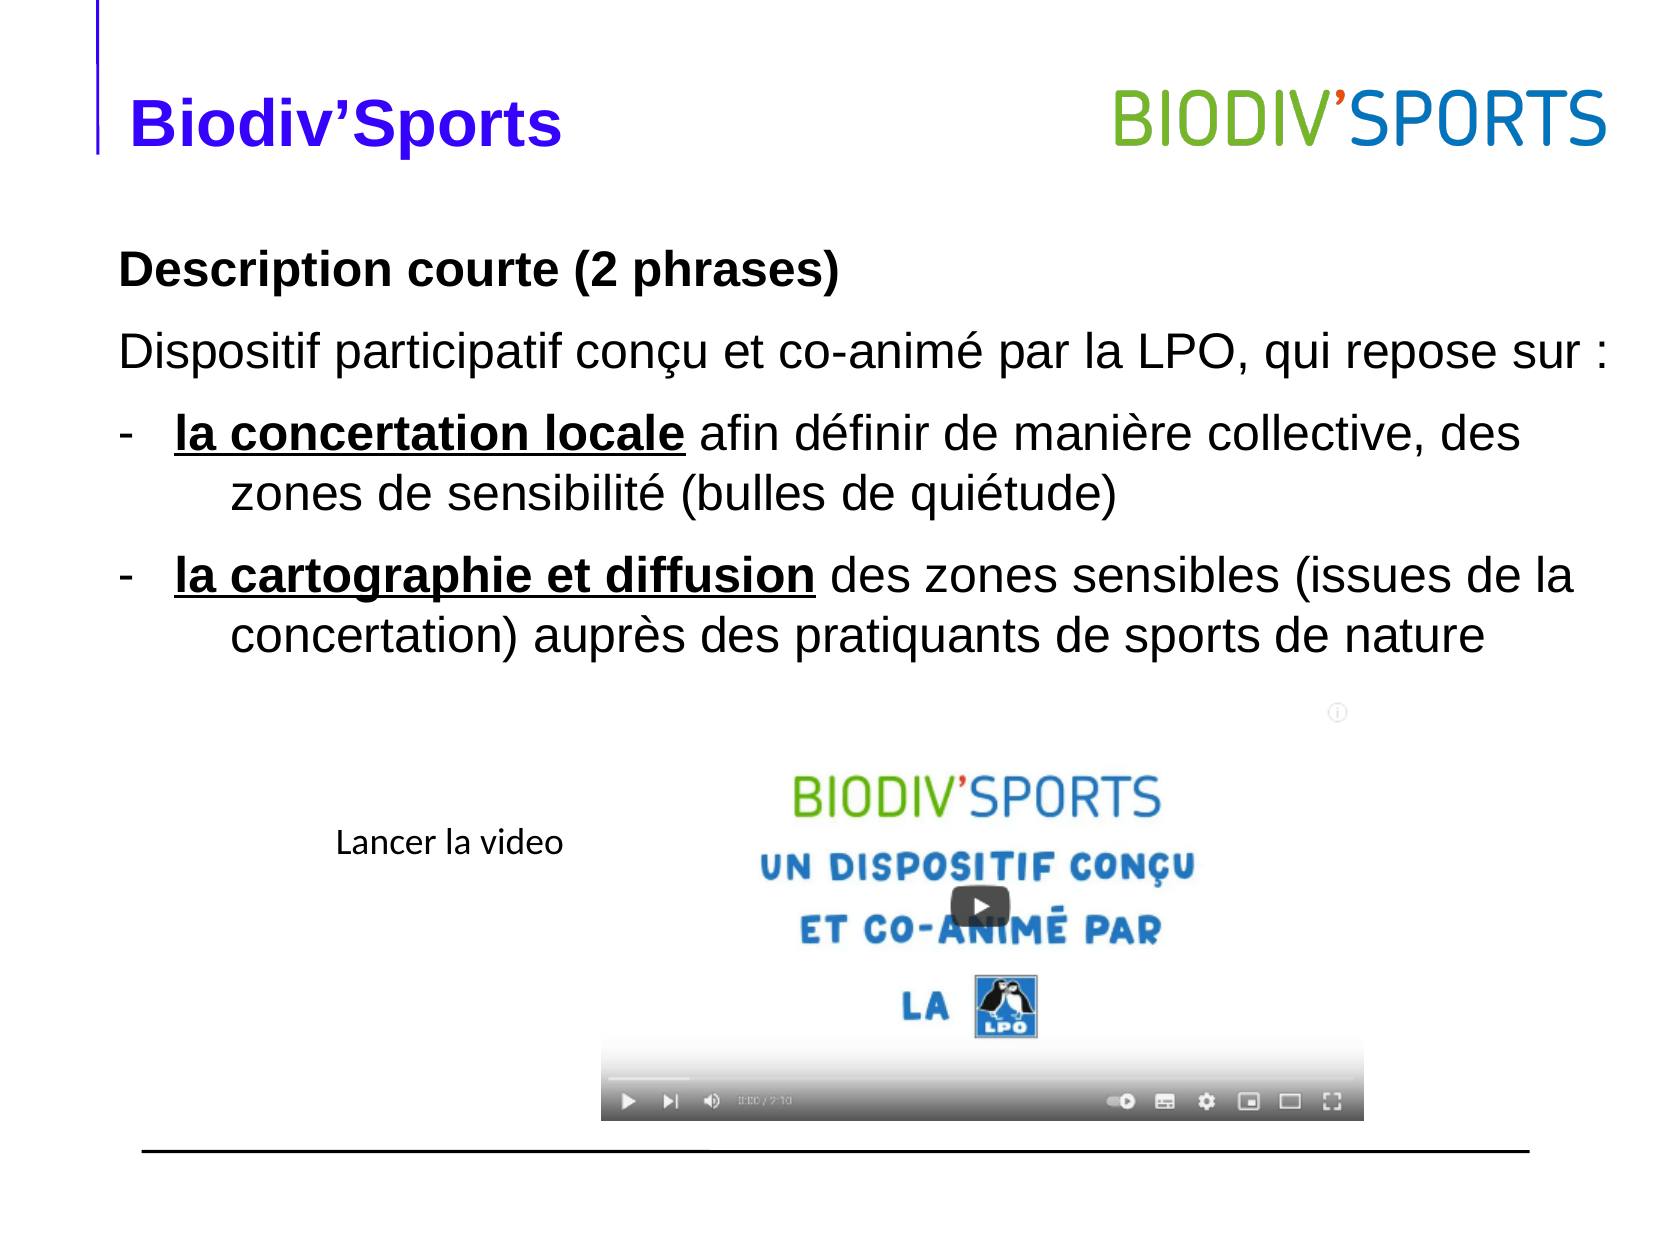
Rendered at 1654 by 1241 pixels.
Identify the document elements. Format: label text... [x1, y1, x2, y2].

picture [1100, 76, 1619, 158]
text_box Lancer la video [320, 809, 691, 871]
picture [601, 697, 1364, 1121]
list Description courte (2 phrases) Dispositif participatif conçu et co-animé par la LPO, qui repose sur : la concertation locale afin définir de manière collective, des zones de sensibilité (bulles de quiétude) la cartographie et diffusion des zones sensibles (issues de la concertation) auprès des pratiquants de sports de nature [118, 236, 1634, 1093]
title Biodiv’Sports [129, 11, 1619, 160]
